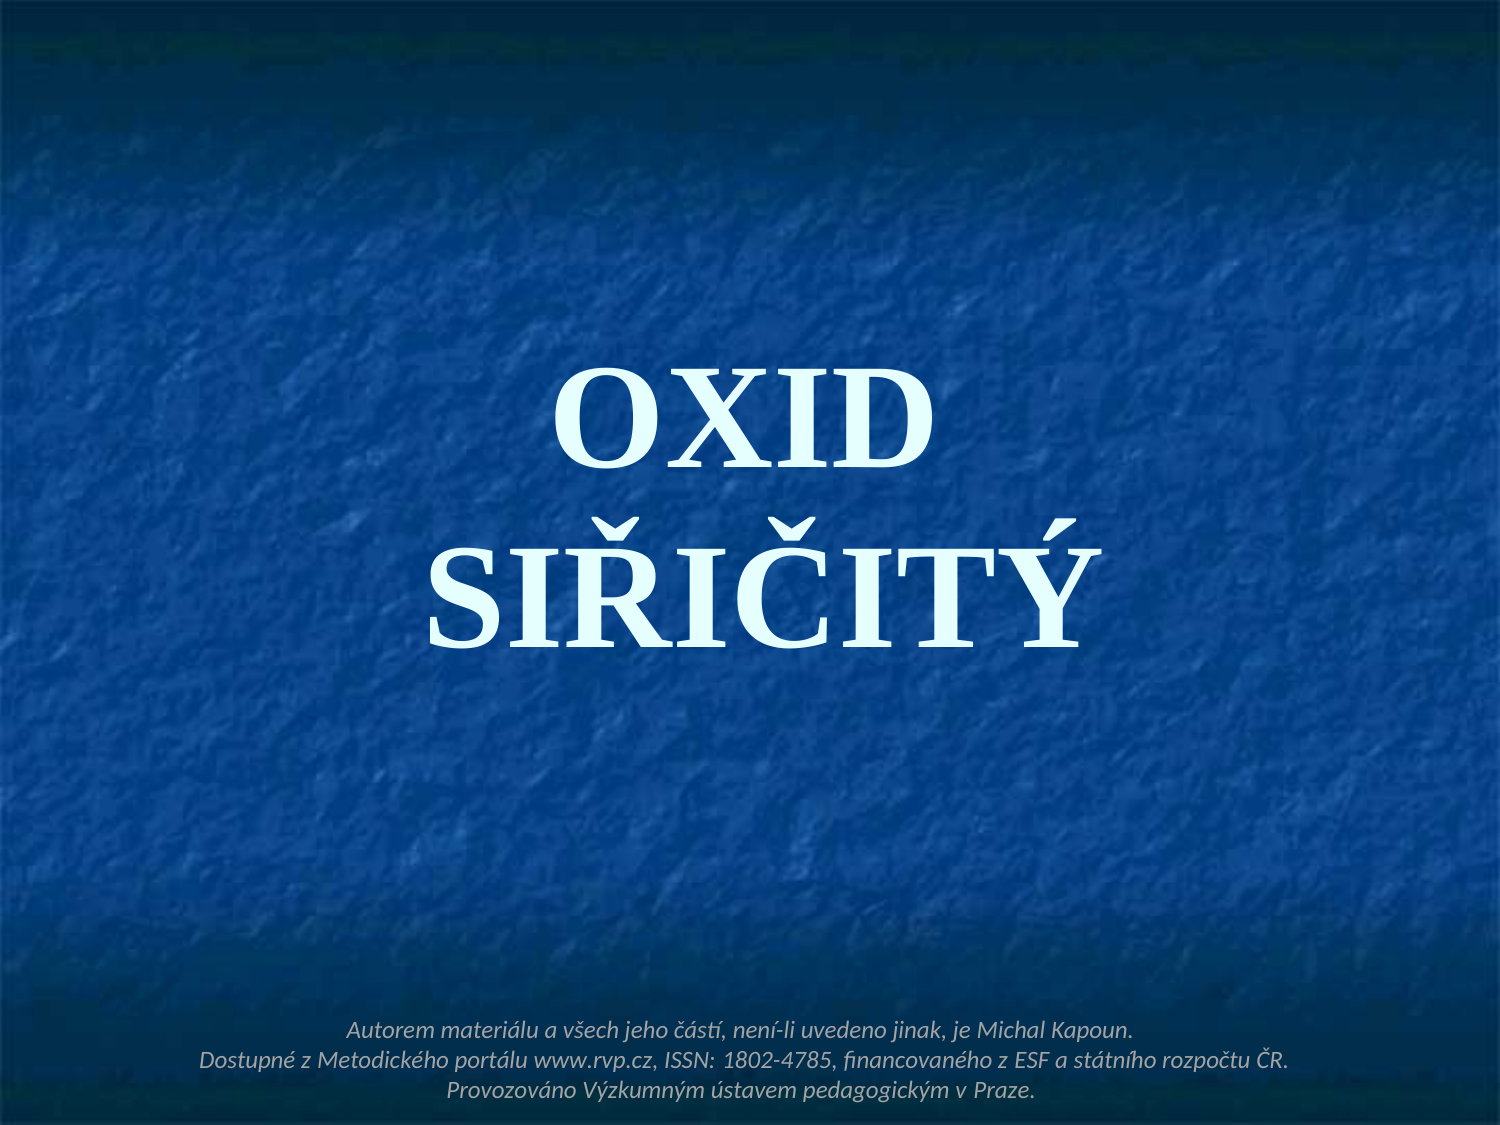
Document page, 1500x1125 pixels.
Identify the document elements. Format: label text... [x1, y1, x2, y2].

text_box Autorem materiálu a všech jeho částí, není-li uvedeno jinak, je Michal Kapoun. Dostupné z Metodického portálu www.rvp.cz, ISSN: 1802-4785, financovaného z ESF a státního rozpočtu ČR. Provozováno Výzkumným ústavem pedagogickým v Praze. [147, 1011, 1341, 1106]
picture [0, 0, 1500, 1125]
title OXID SIŘIČITÝ [88, 310, 1439, 686]
